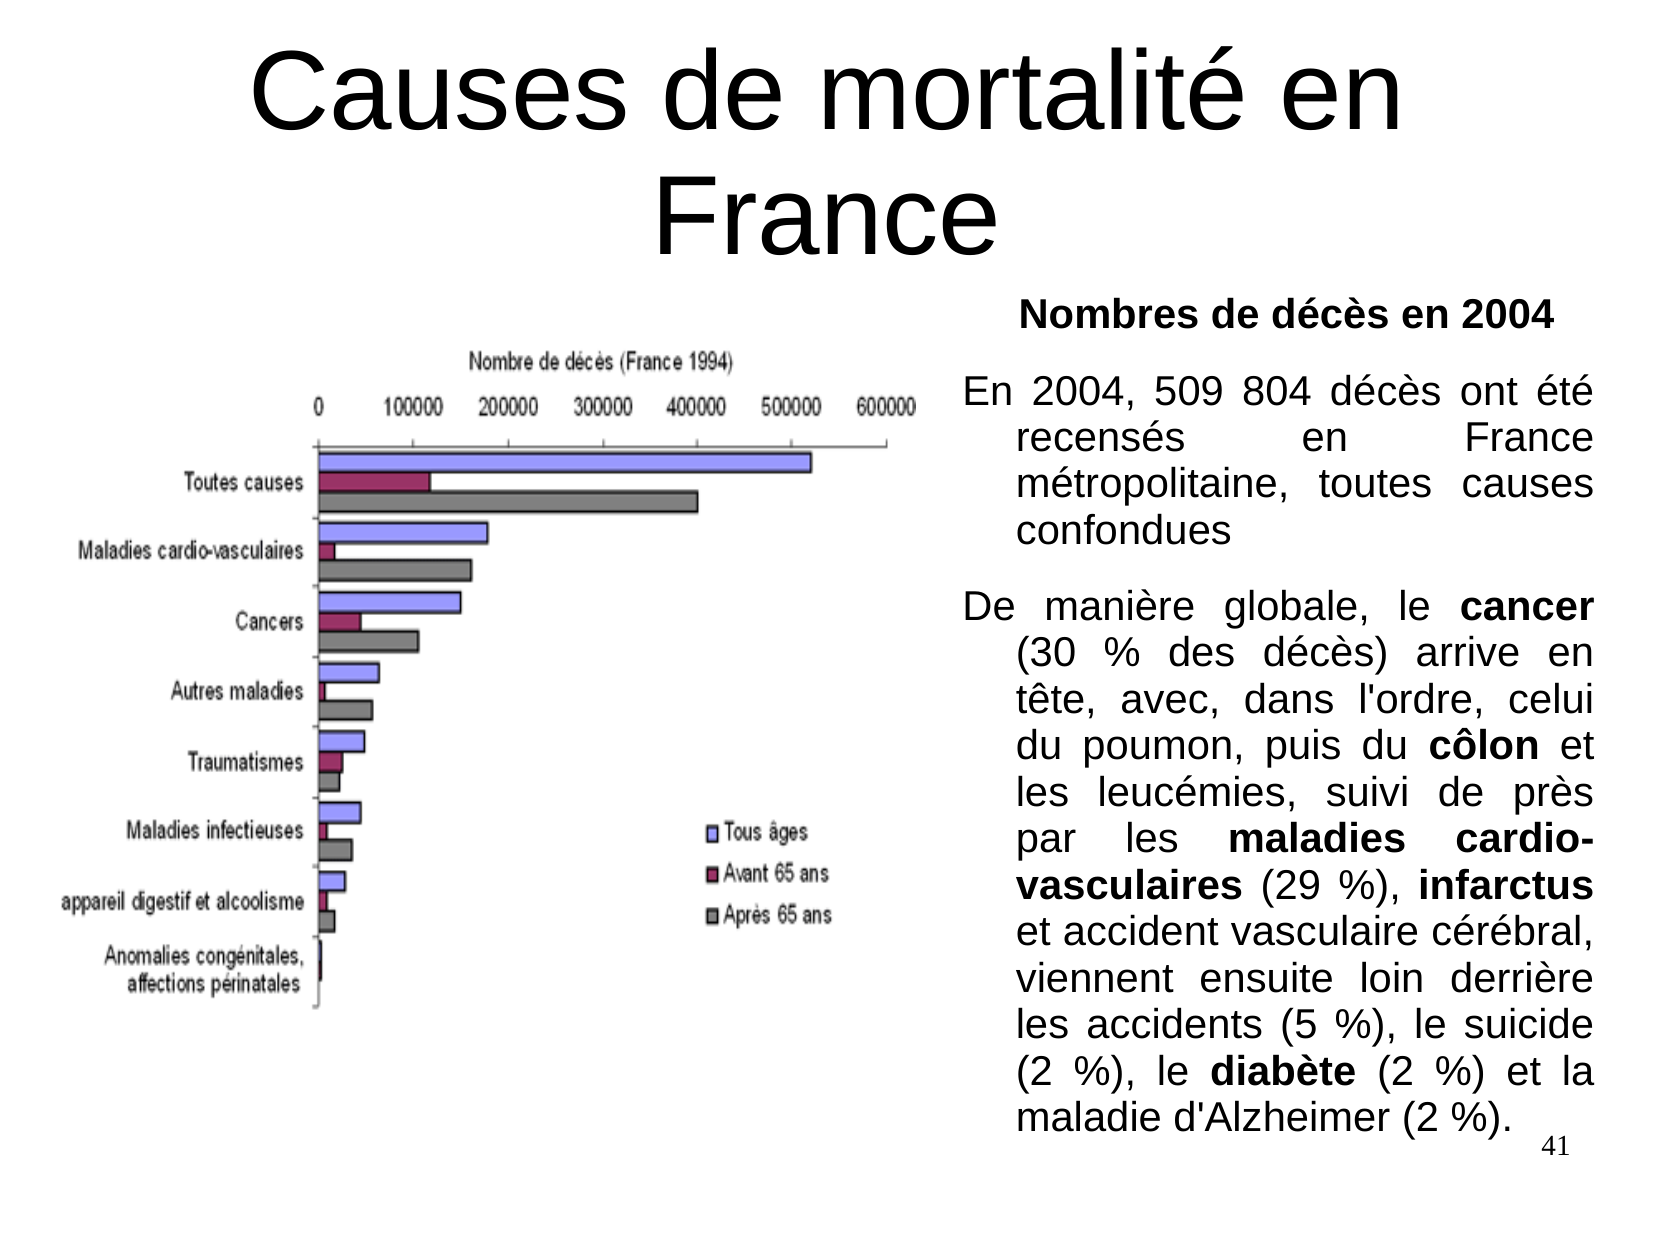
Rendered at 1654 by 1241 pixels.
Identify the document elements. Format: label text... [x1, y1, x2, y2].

title Causes de mortalité en France [82, 27, 1571, 279]
picture [29, 324, 916, 1063]
list Nombres de décès en 2004 En 2004, 509 804 décès ont été recensés en France métropolitaine, toutes causes confondues De manière globale, le cancer (30 % des décès) arrive en tête, avec, dans l'ordre, celui du poumon, puis du côlon et les leucémies, suivi de près par les maladies cardio-vasculaires (29 %), infarctus et accident vasculaire cérébral, viennent ensuite loin derrière les accidents (5 %), le suicide (2 %), le diabète (2 %) et la maladie d'Alzheimer (2 %). [944, 291, 1595, 1152]
